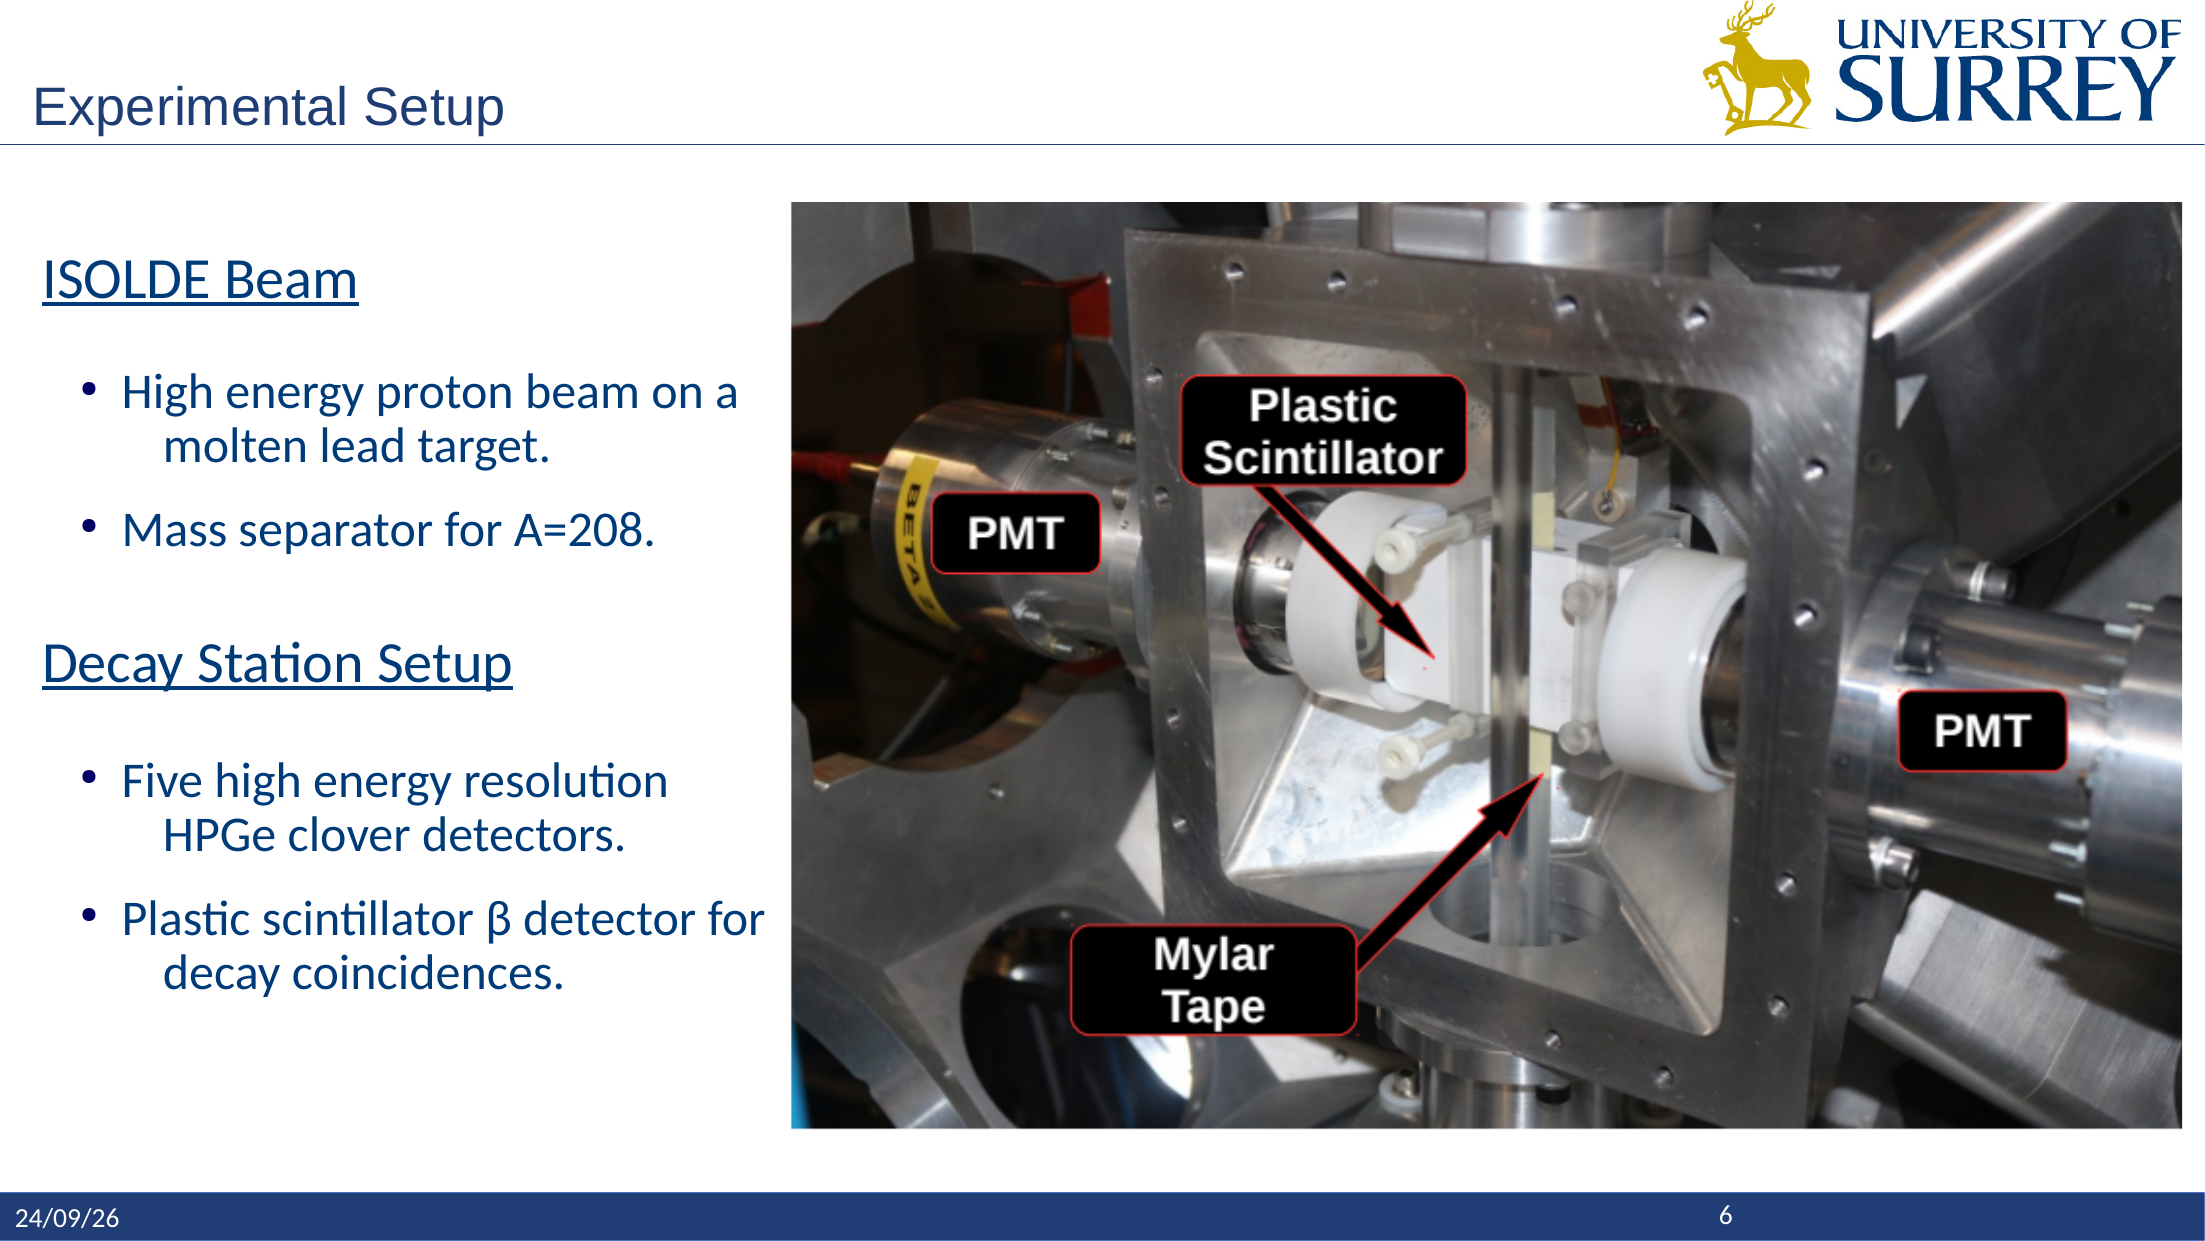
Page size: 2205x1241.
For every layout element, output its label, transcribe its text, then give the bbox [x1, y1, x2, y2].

text_box ISOLDE Beam [27, 247, 378, 334]
list High energy proton beam on a molten lead target. Mass separator for A=208. [80, 276, 790, 590]
text_box Experimental Setup [17, 68, 525, 147]
text_box Decay Station Setup [27, 631, 535, 719]
text_box 23/11/2020 [0, 1183, 496, 1241]
list Five high energy resolution HPGe clover detectors. Plastic scintillator β detector for decay coincidences. [80, 665, 790, 1030]
picture [790, 202, 2183, 1132]
text_box [1703, 1180, 2200, 1241]
